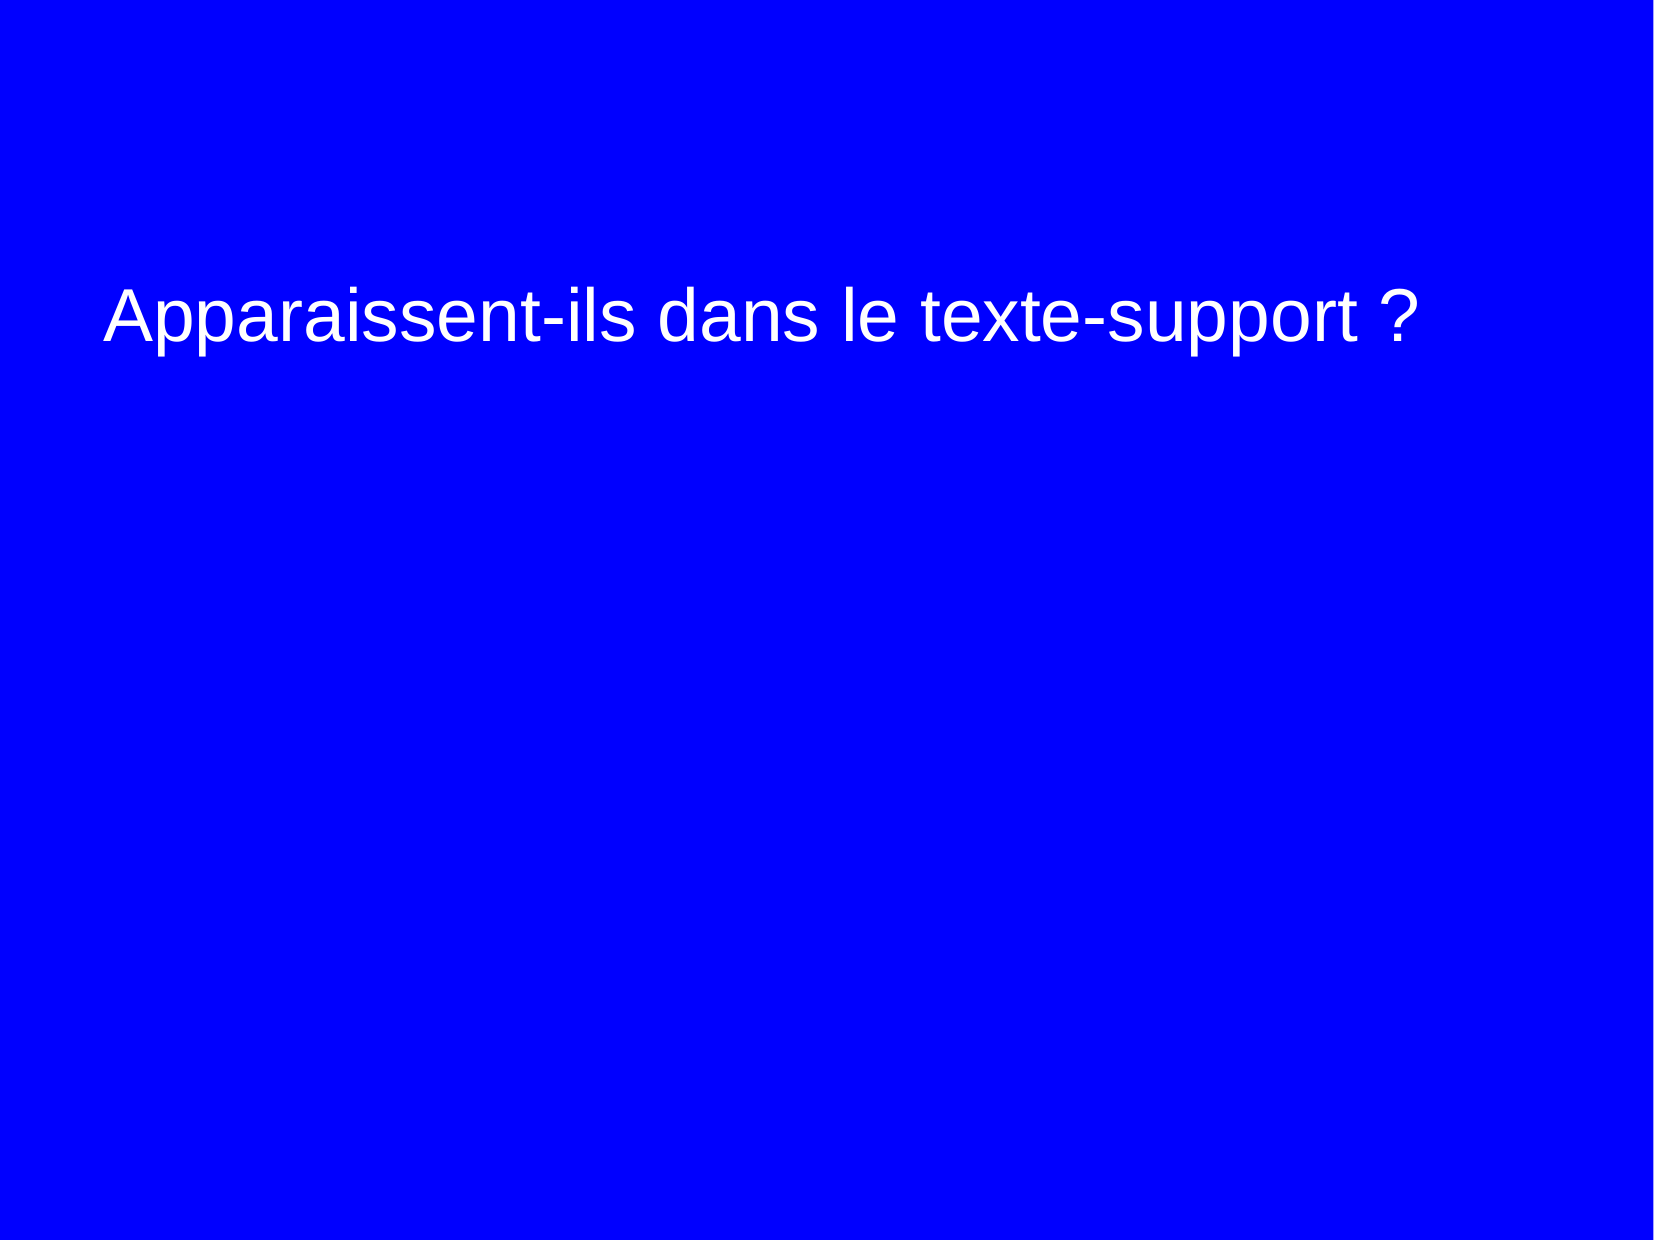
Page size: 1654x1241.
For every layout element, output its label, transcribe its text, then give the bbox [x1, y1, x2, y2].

text_box Apparaissent-ils dans le texte-support ? [88, 265, 1565, 365]
